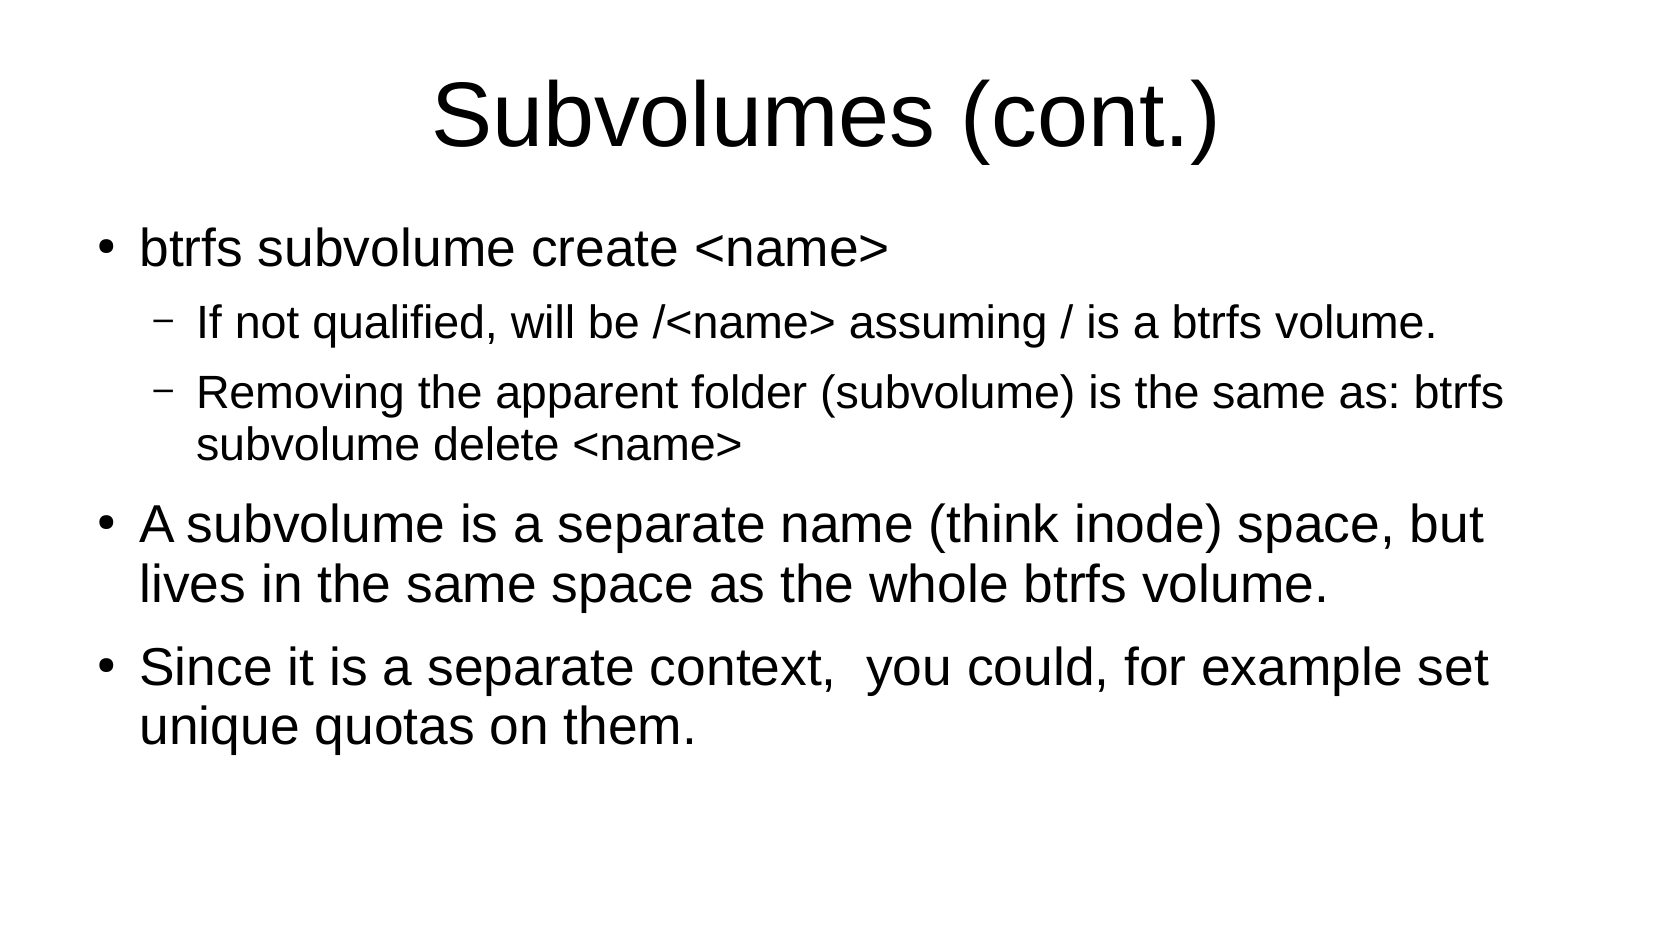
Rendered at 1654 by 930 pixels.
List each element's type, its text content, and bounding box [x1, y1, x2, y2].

list btrfs subvolume create <name> If not qualified, will be /<name> assuming / is a btrfs volume. Removing the apparent folder (subvolume) is the same as: btrfs subvolume delete <name> A subvolume is a separate name (think inode) space, but lives in the same space as the whole btrfs volume. Since it is a separate context, you could, for example set unique quotas on them. [82, 217, 1571, 757]
title Subvolumes (cont.) [82, 37, 1571, 193]
